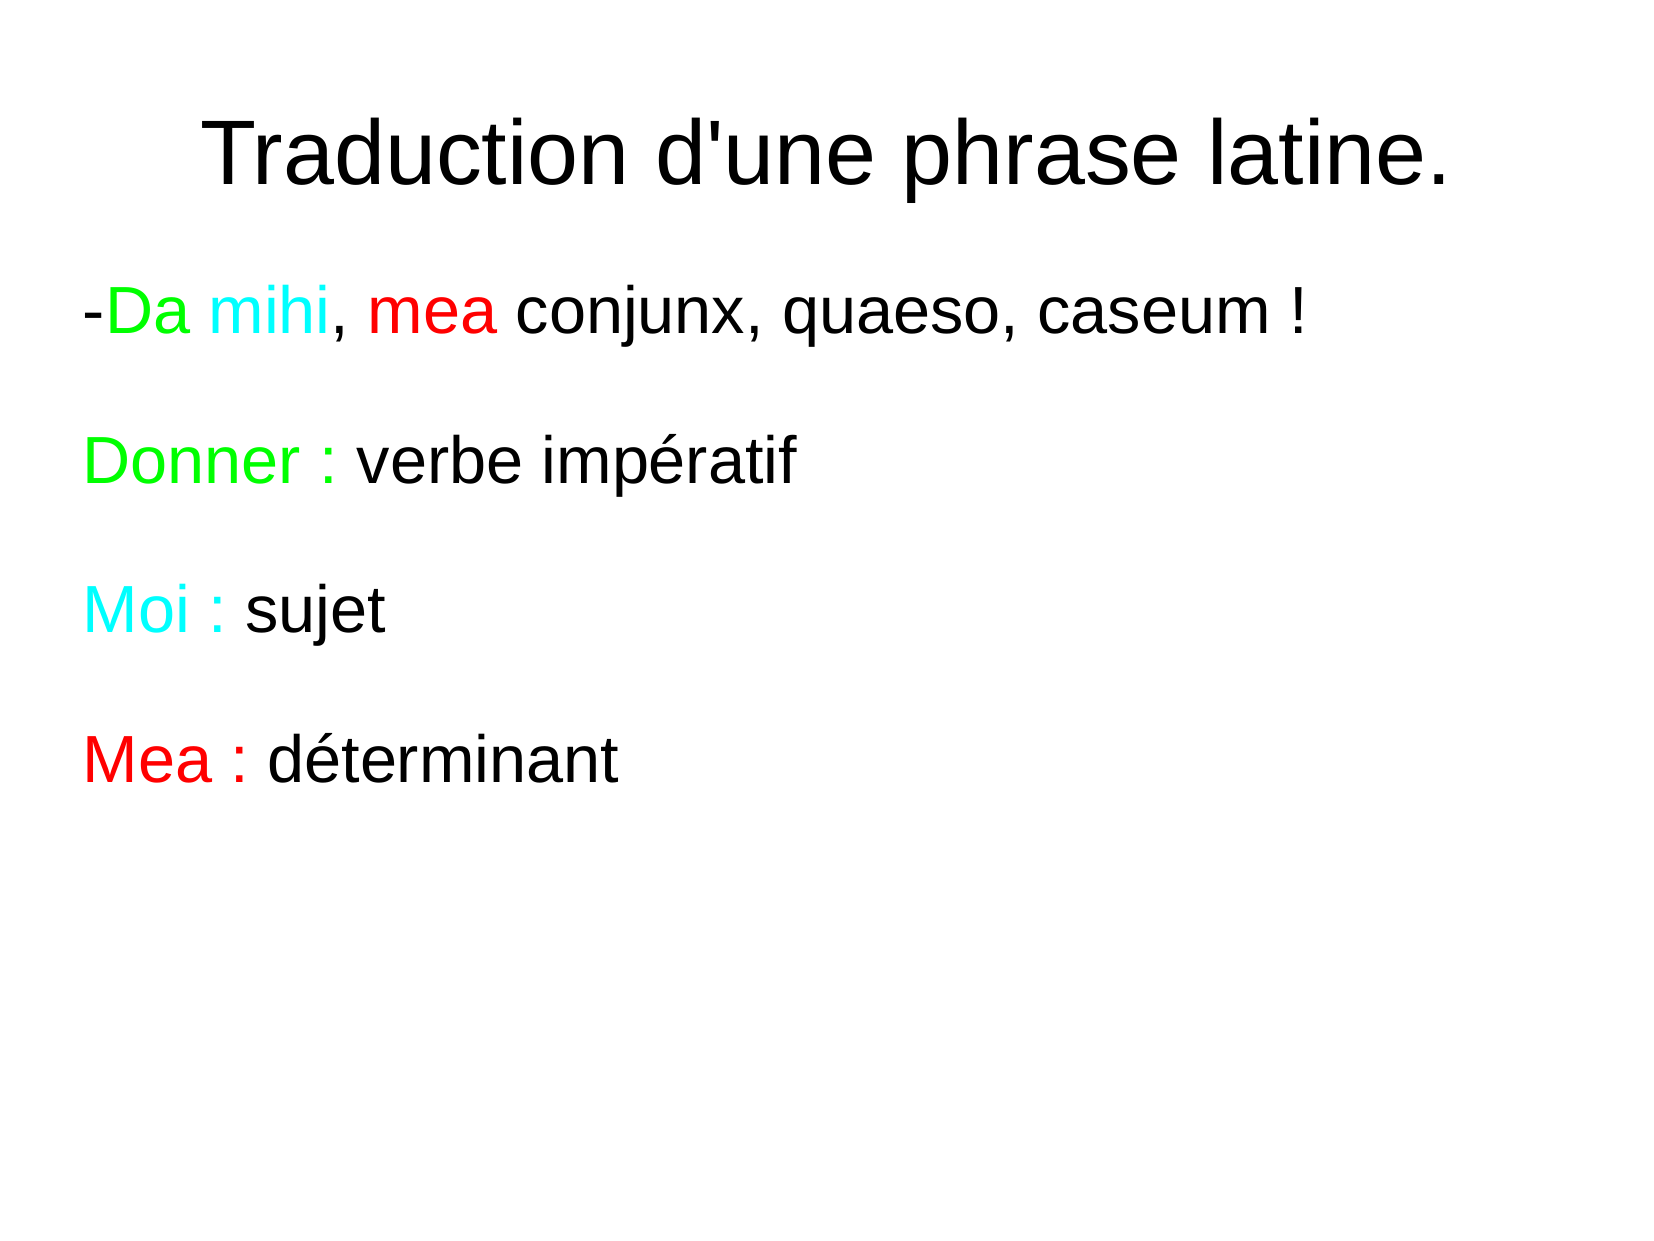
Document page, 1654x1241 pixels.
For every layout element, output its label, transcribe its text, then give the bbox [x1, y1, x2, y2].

title Traduction d'une phrase latine. [82, 49, 1571, 257]
subtitle -Da mihi, mea conjunx, quaeso, caseum ! Donner : verbe impératif Moi : sujet Mea : déterminant [82, 273, 1571, 1241]
